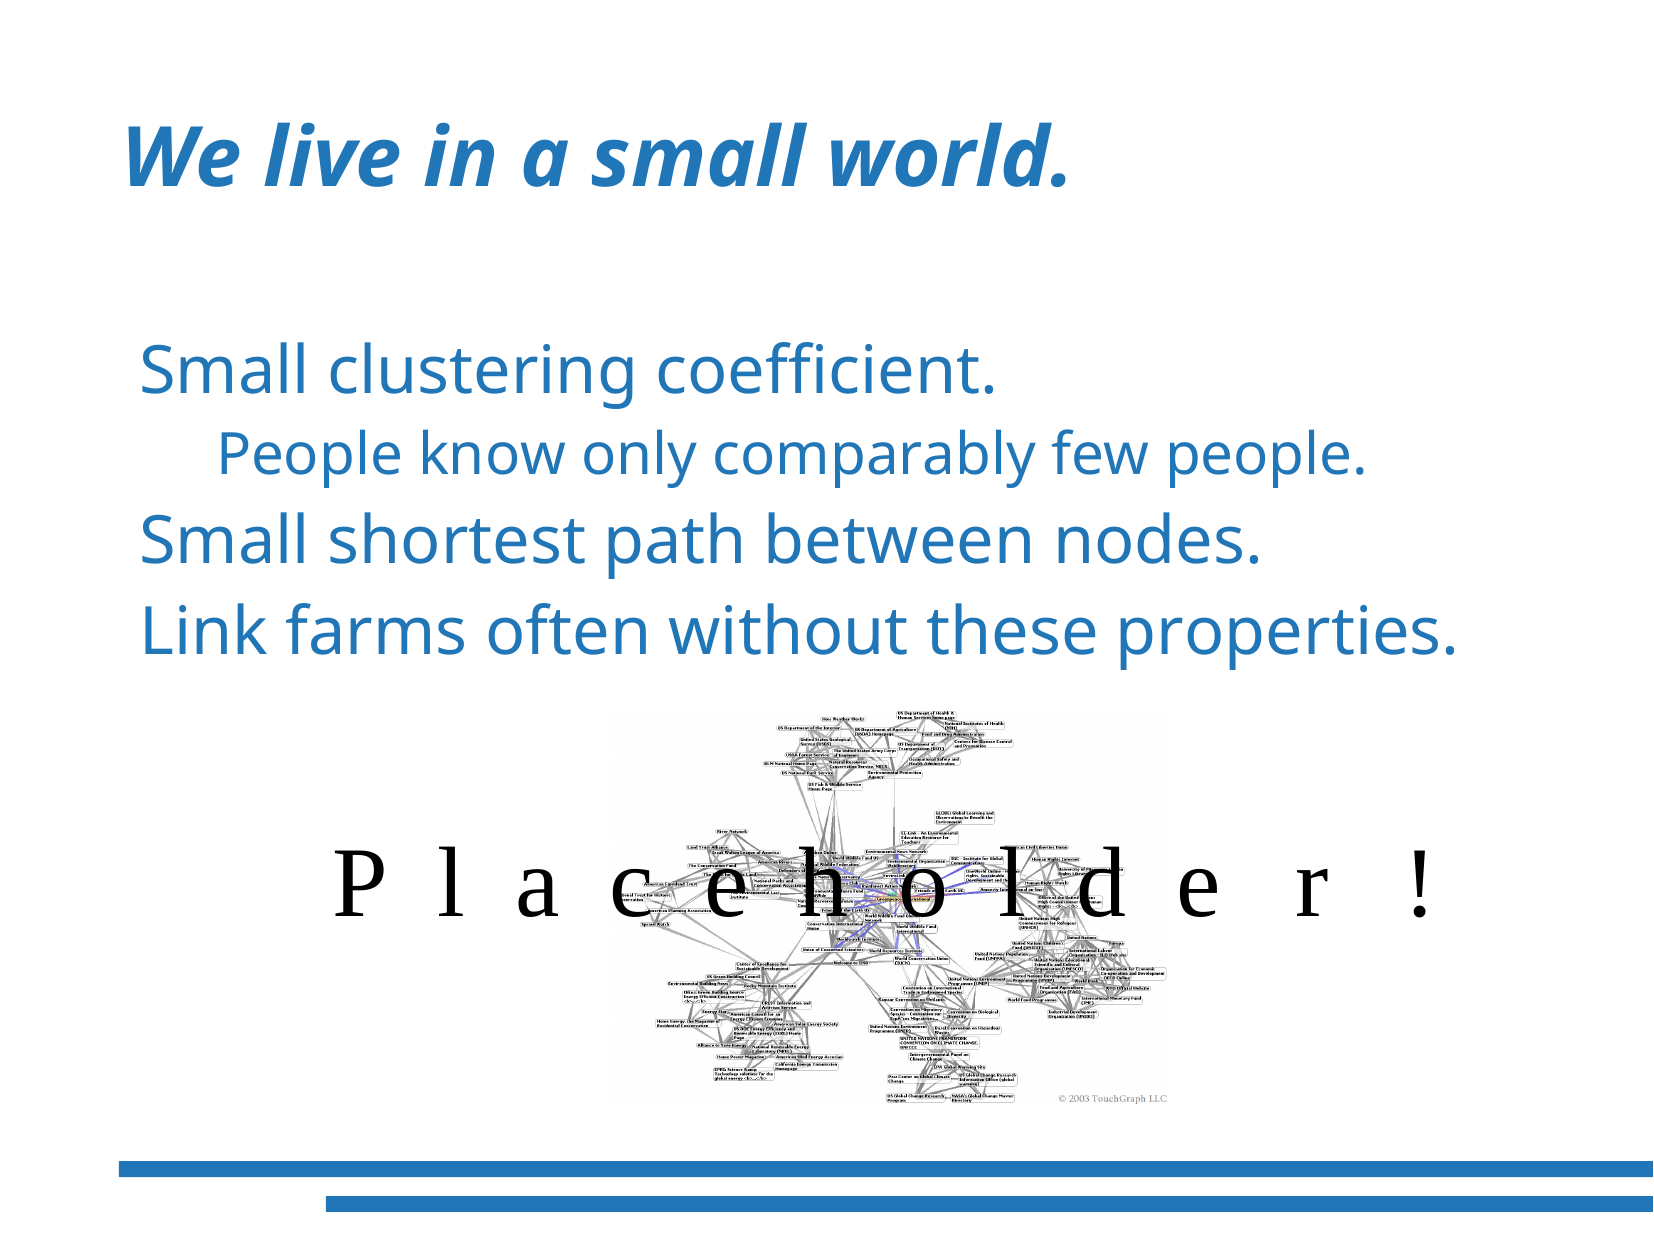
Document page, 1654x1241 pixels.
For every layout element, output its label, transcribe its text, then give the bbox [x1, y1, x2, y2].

text_box P l a c e h o l d e r ! [332, 827, 1439, 939]
picture [611, 939, 1171, 1106]
list Small clustering coefficient. People know only comparably few people. Small shortest path between nodes. Link farms often without these properties. [121, 322, 1561, 1133]
title We live in a small world. [121, 50, 1534, 258]
picture [611, 709, 1171, 827]
